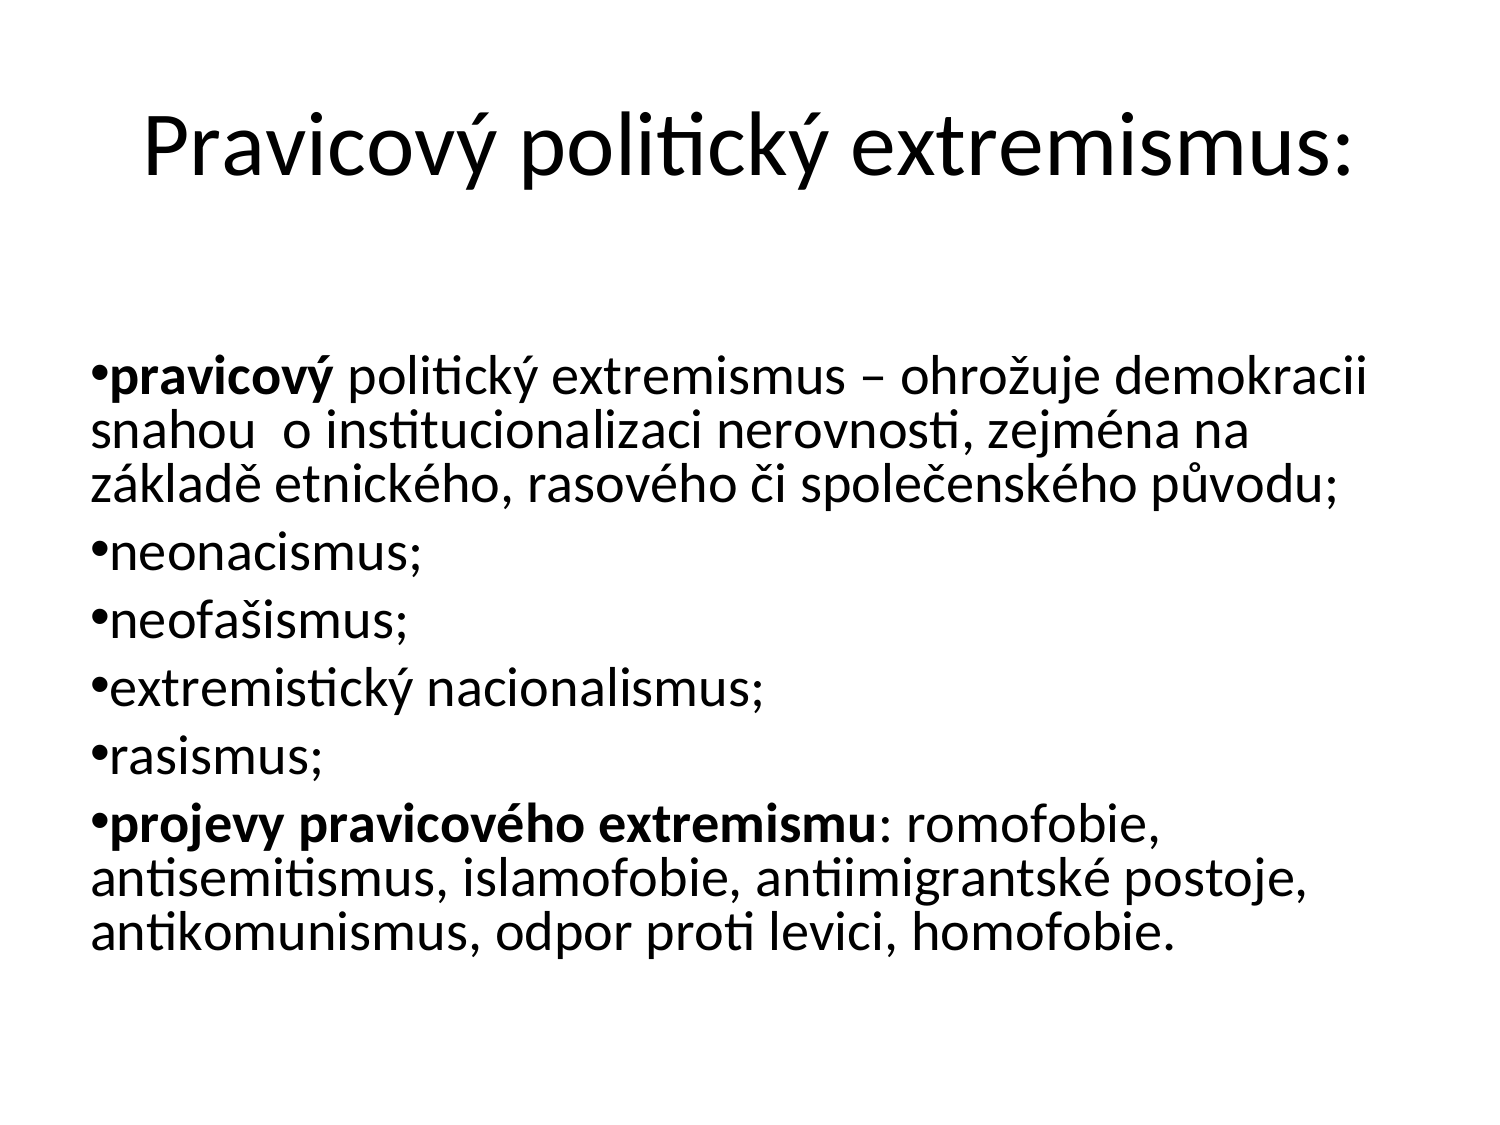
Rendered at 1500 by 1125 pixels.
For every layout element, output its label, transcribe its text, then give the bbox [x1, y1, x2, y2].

list pravicový politický extremismus – ohrožuje demokracii snahou o institucionalizaci nerovnosti, zejména na základě etnického, rasového či společenského původu; neonacismus; neofašismus; extremistický nacionalismus; rasismus; projevy pravicového extremismu: romofobie, antisemitismus, islamofobie, antiimigrantské postoje, antikomunismus, odpor proti levici, homofobie. [75, 262, 1426, 1006]
title Pravicový politický extremismus: [75, 45, 1426, 233]
